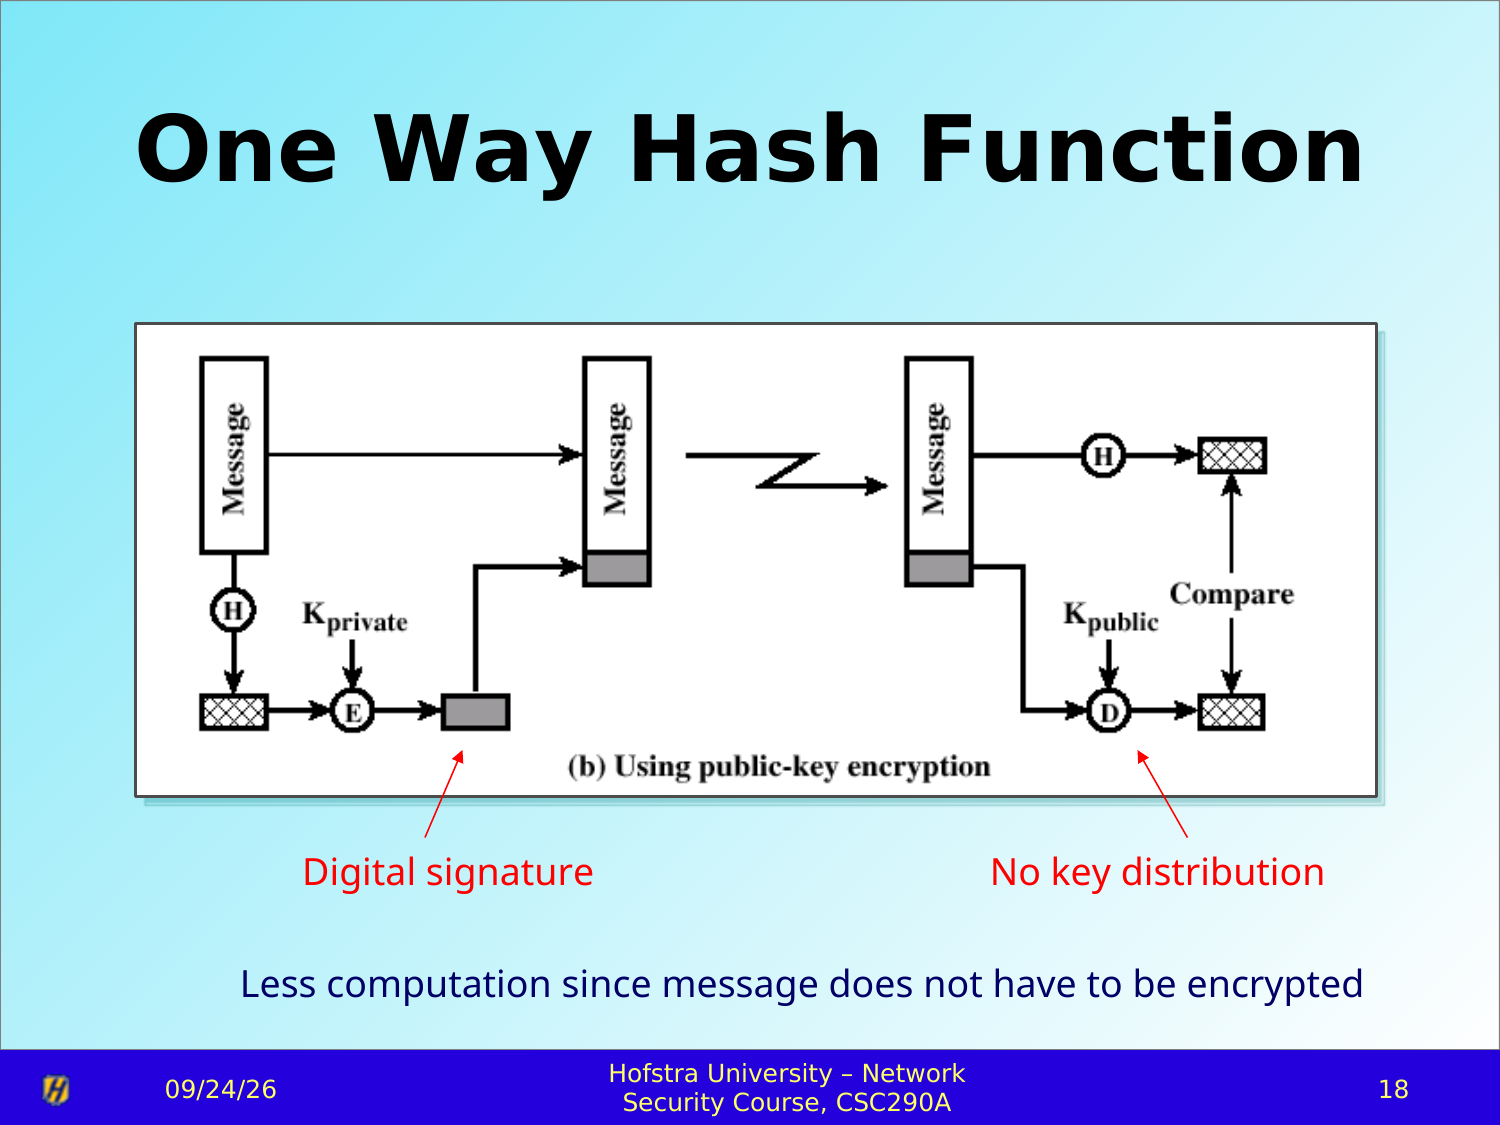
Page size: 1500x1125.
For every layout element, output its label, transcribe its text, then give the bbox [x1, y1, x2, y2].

title One Way Hash Function [112, 85, 1391, 212]
picture [37, 1072, 76, 1110]
picture [137, 324, 1375, 796]
text_box Digital signature [287, 837, 610, 904]
text_box No key distribution [975, 837, 1341, 904]
text_box Less computation since message does not have to be encrypted [224, 949, 1381, 1017]
